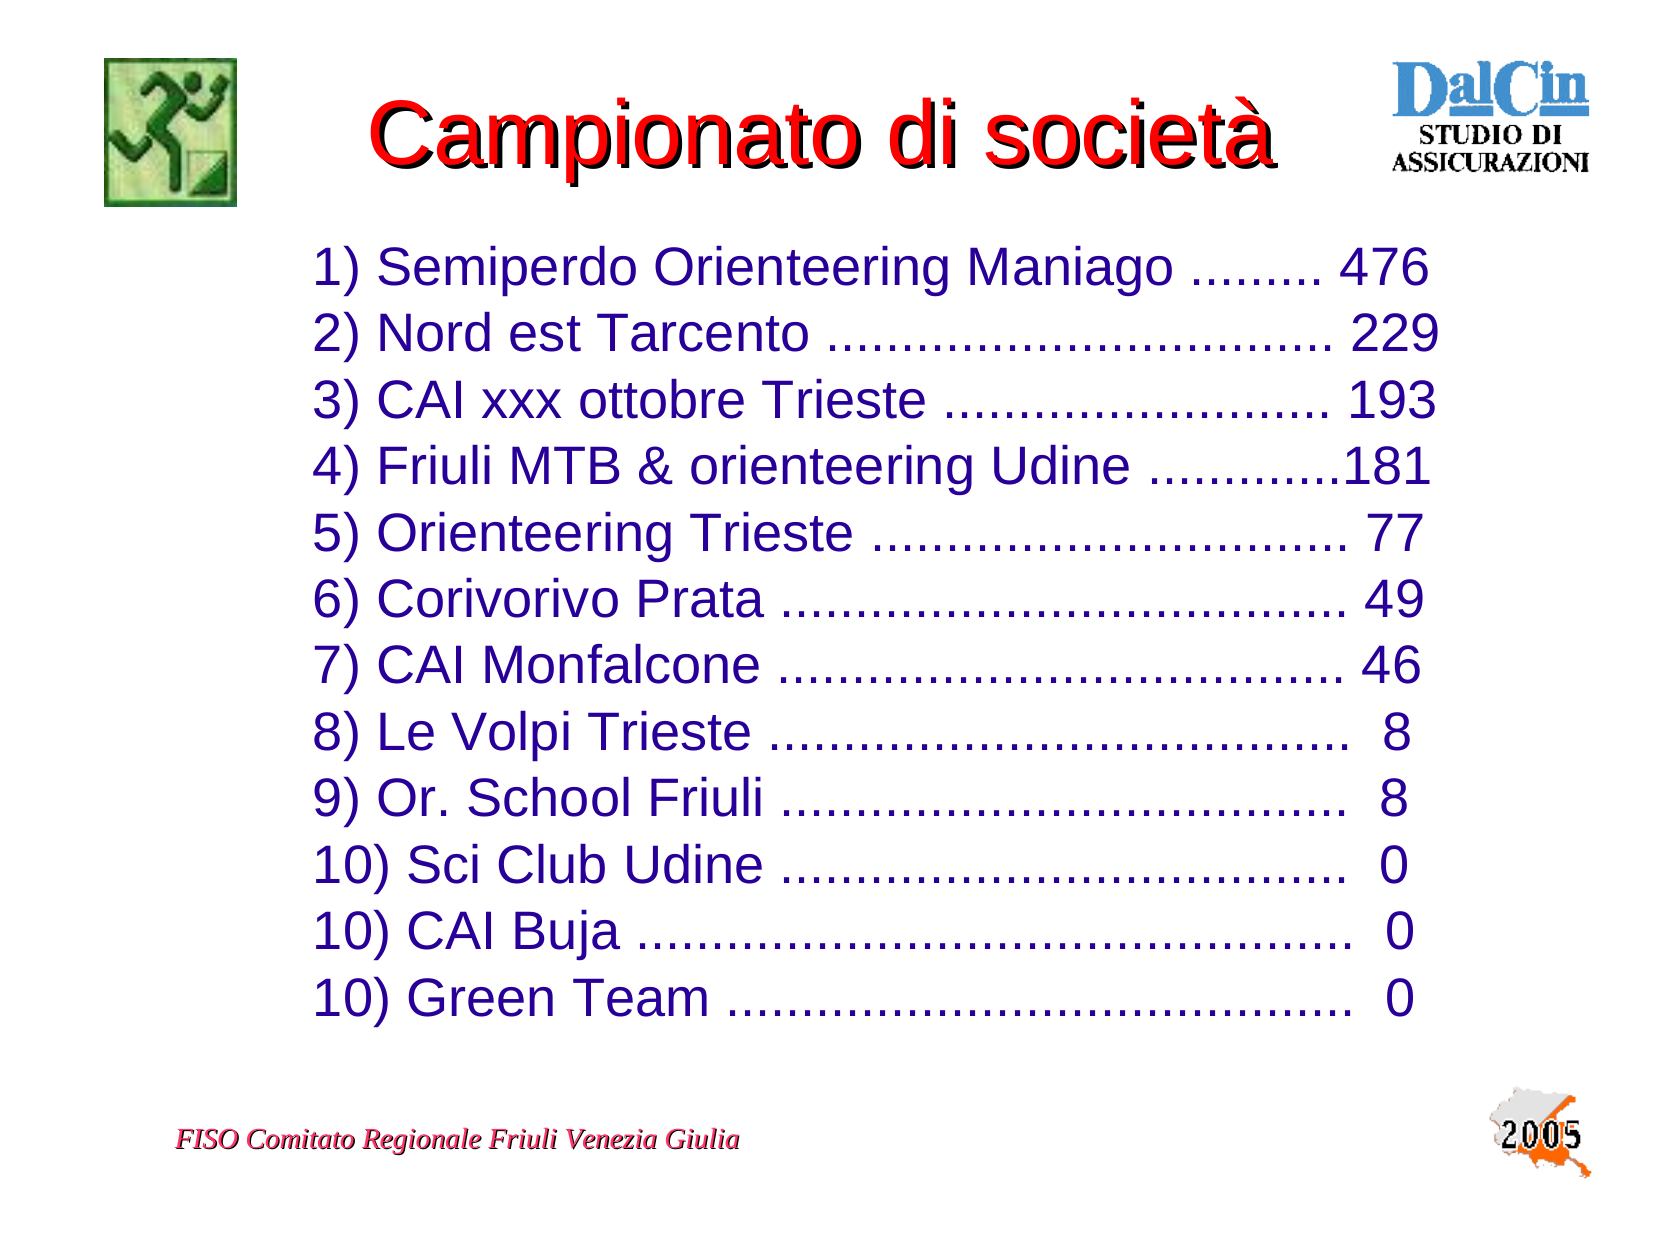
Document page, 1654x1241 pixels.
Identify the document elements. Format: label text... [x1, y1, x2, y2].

picture [1488, 1081, 1595, 1182]
picture [104, 58, 237, 207]
picture [1387, 58, 1595, 178]
list 1) Semiperdo Orienteering Maniago ......... 476 2) Nord est Tarcento .................................. 229 3) CAI xxx ottobre Trieste .......................... 193 4) Friuli MTB & orienteering Udine .............181 5) Orienteering Trieste ................................ 77 6) Corivorivo Prata ...................................... 49 7) CAI Monfalcone ...................................... 46 8) Le Volpi Trieste ....................................... 8 9) Or. School Friuli ...................................... 8 10) Sci Club Udine ...................................... 0 10) CAI Buja ................................................ 0 10) Green Team .......................................... 0 [295, 236, 1571, 1070]
title Campionato di società [76, 29, 1565, 237]
